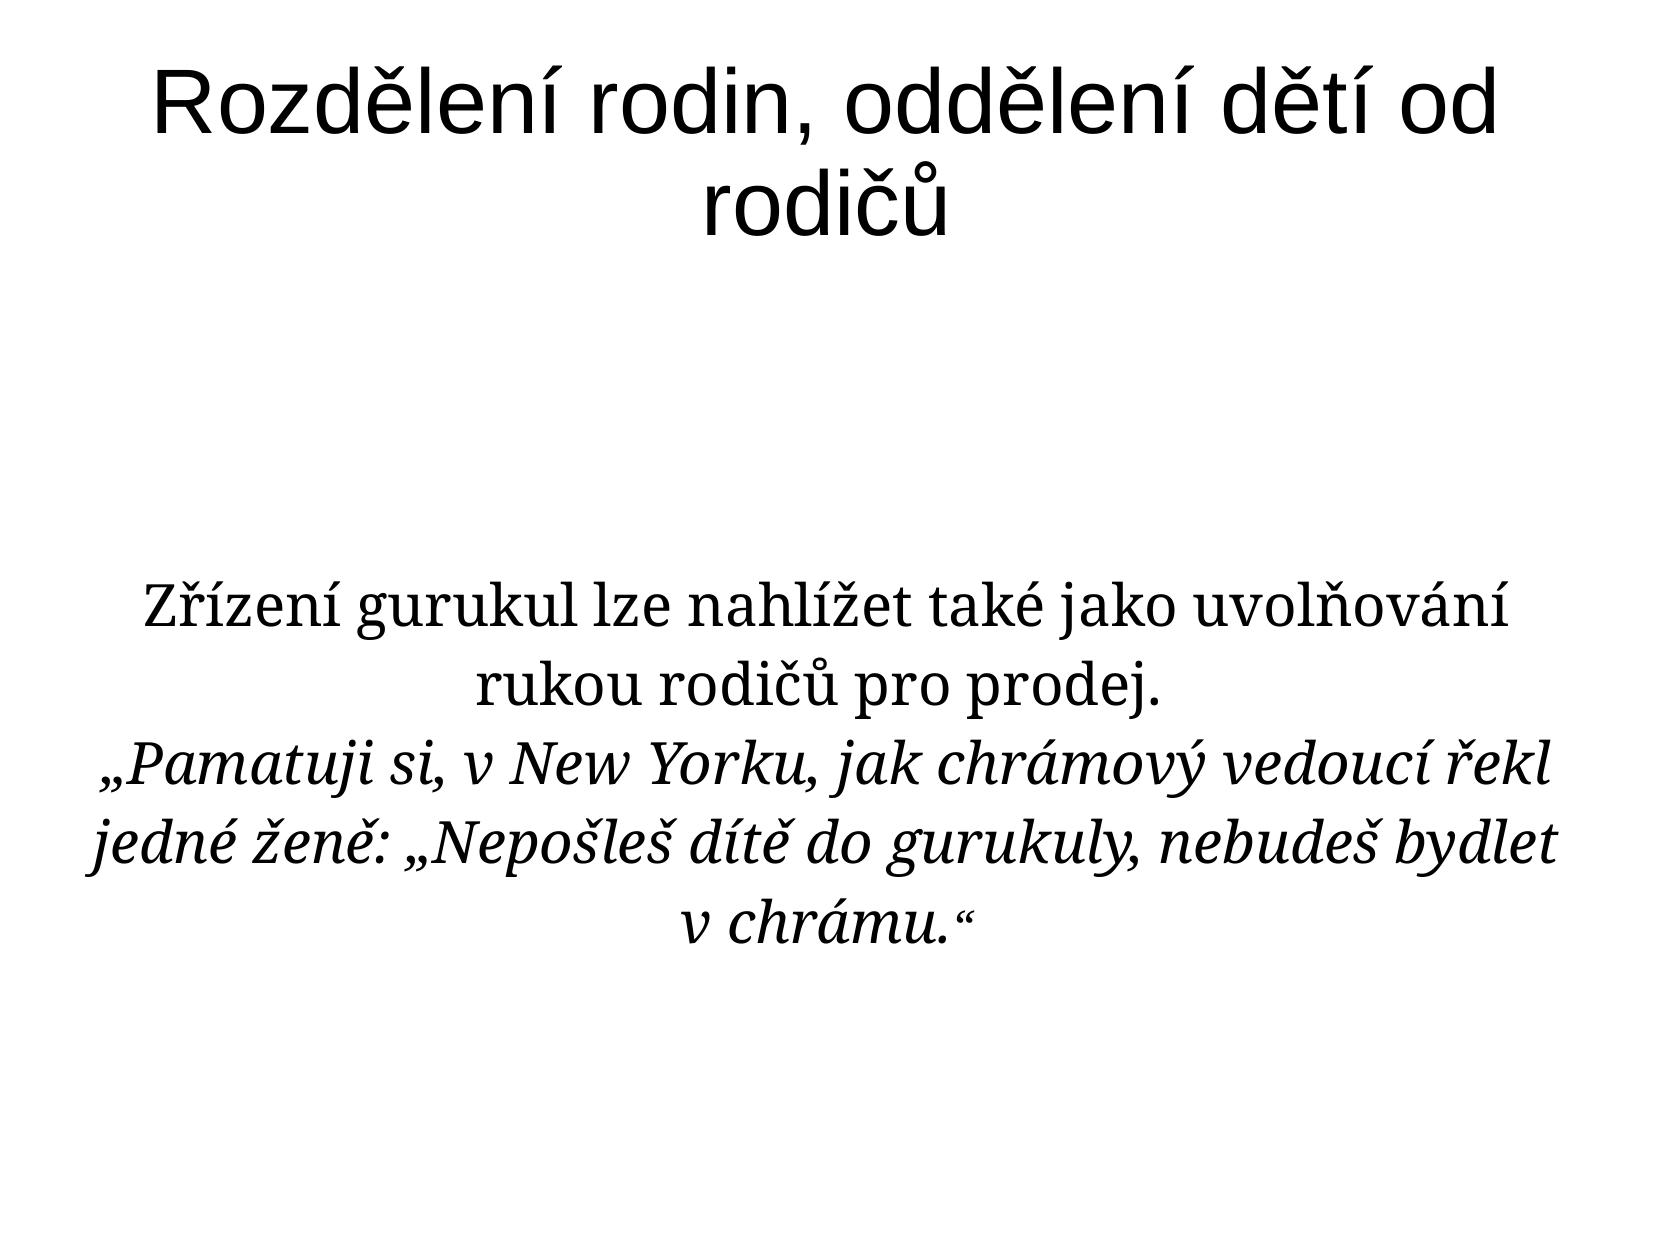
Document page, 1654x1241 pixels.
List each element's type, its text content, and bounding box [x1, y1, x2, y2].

title Rozdělení rodin, oddělení dětí od rodičů [82, 49, 1571, 257]
subtitle Zřízení gurukul lze nahlížet také jako uvolňování rukou rodičů pro prodej. „Pamatuji si, v New Yorku, jak chrámový vedoucí řekl jedné ženě: „Nepošleš dítě do gurukuly, nebudeš bydlet v chrámu.“ [82, 290, 1571, 1109]
